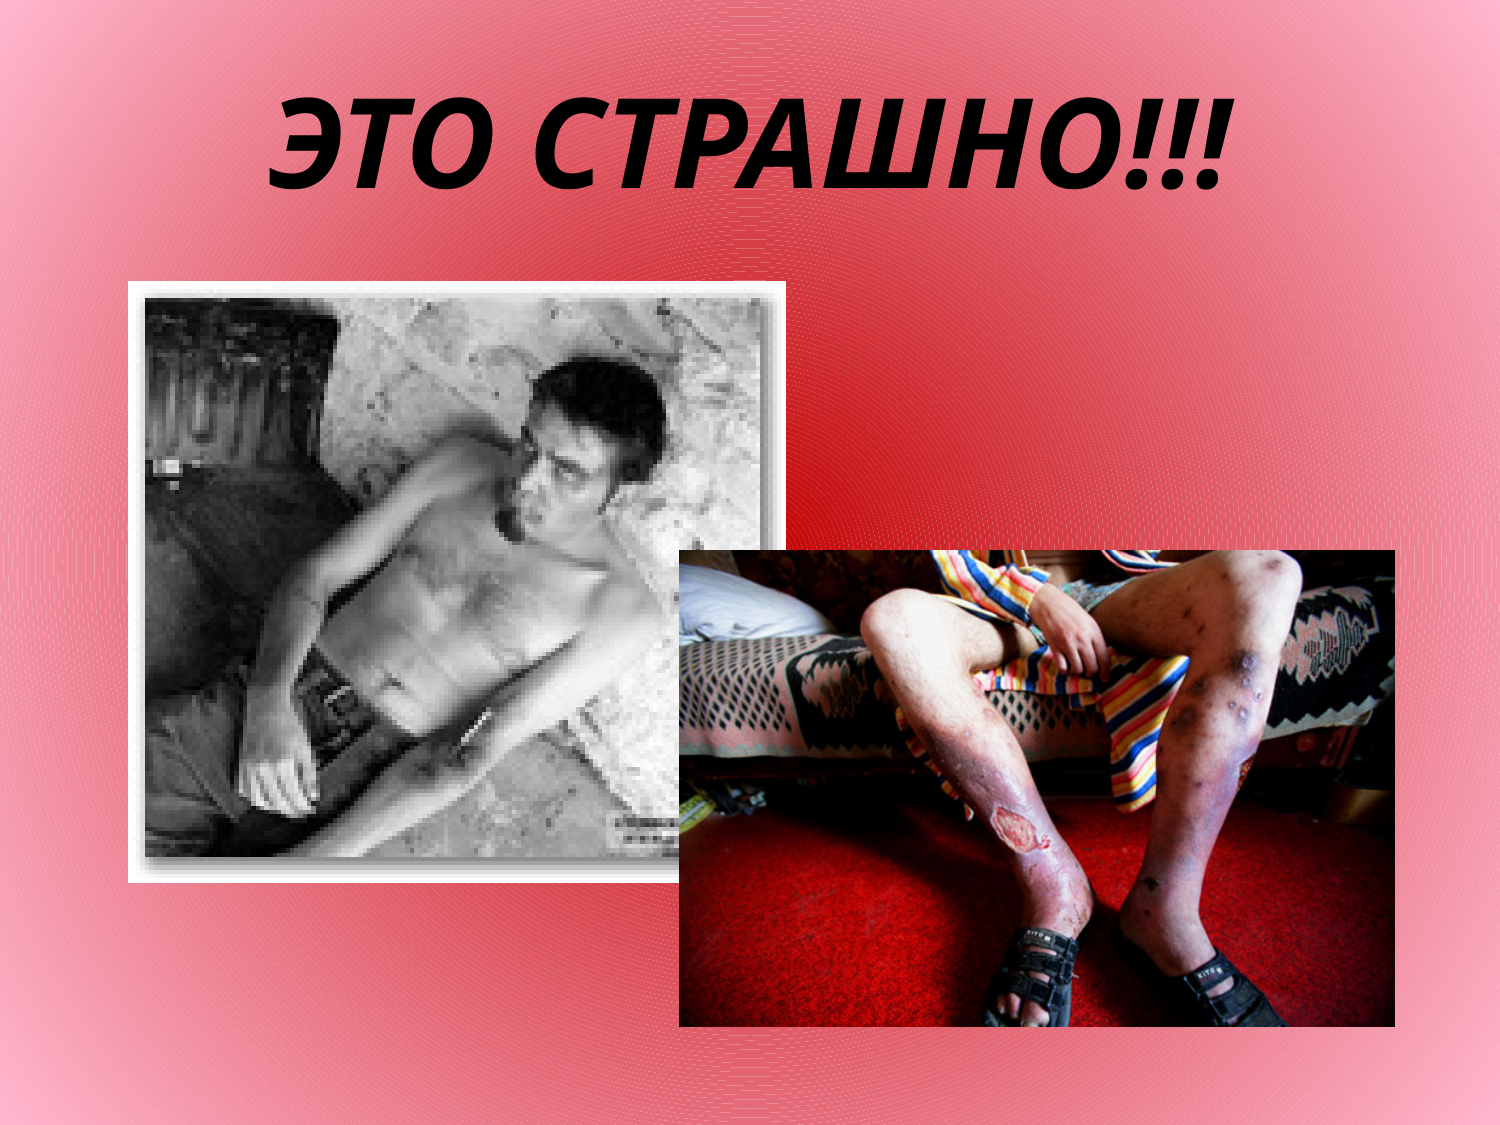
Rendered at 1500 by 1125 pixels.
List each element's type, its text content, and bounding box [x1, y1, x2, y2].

title ЭТО СТРАШНО!!! [75, 45, 1426, 233]
picture [128, 281, 1395, 1027]
